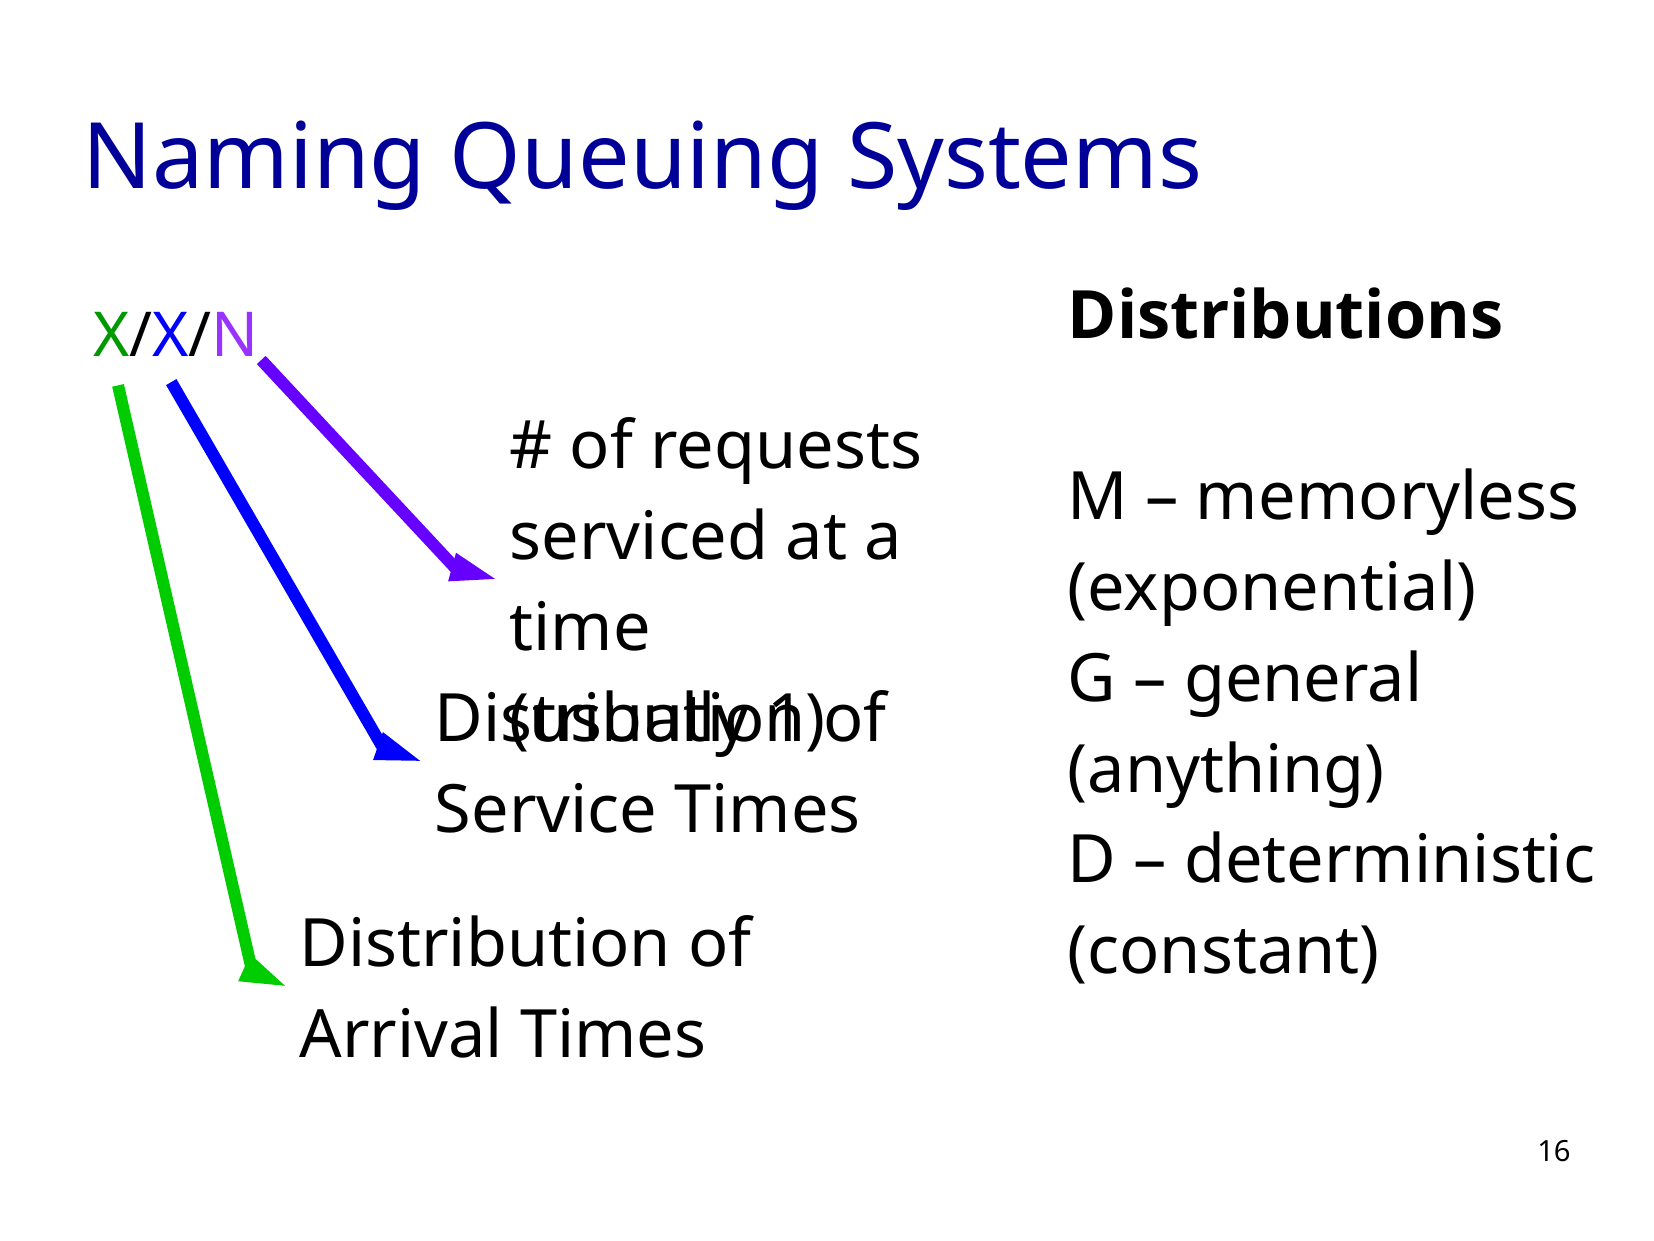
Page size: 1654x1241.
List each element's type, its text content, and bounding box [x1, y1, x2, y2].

list X/X/N [60, 290, 316, 376]
text_box Distribution of Arrival Times [285, 887, 826, 1051]
title Naming Queuing Systems [82, 49, 1571, 257]
text_box # of requests serviced at a time (usually 1) [495, 390, 1036, 627]
text_box Distribution of Service Times [420, 662, 961, 826]
text_box Distributions M – memoryless (exponential) G – general (anything) D – deterministic (constant) [1050, 256, 1636, 910]
